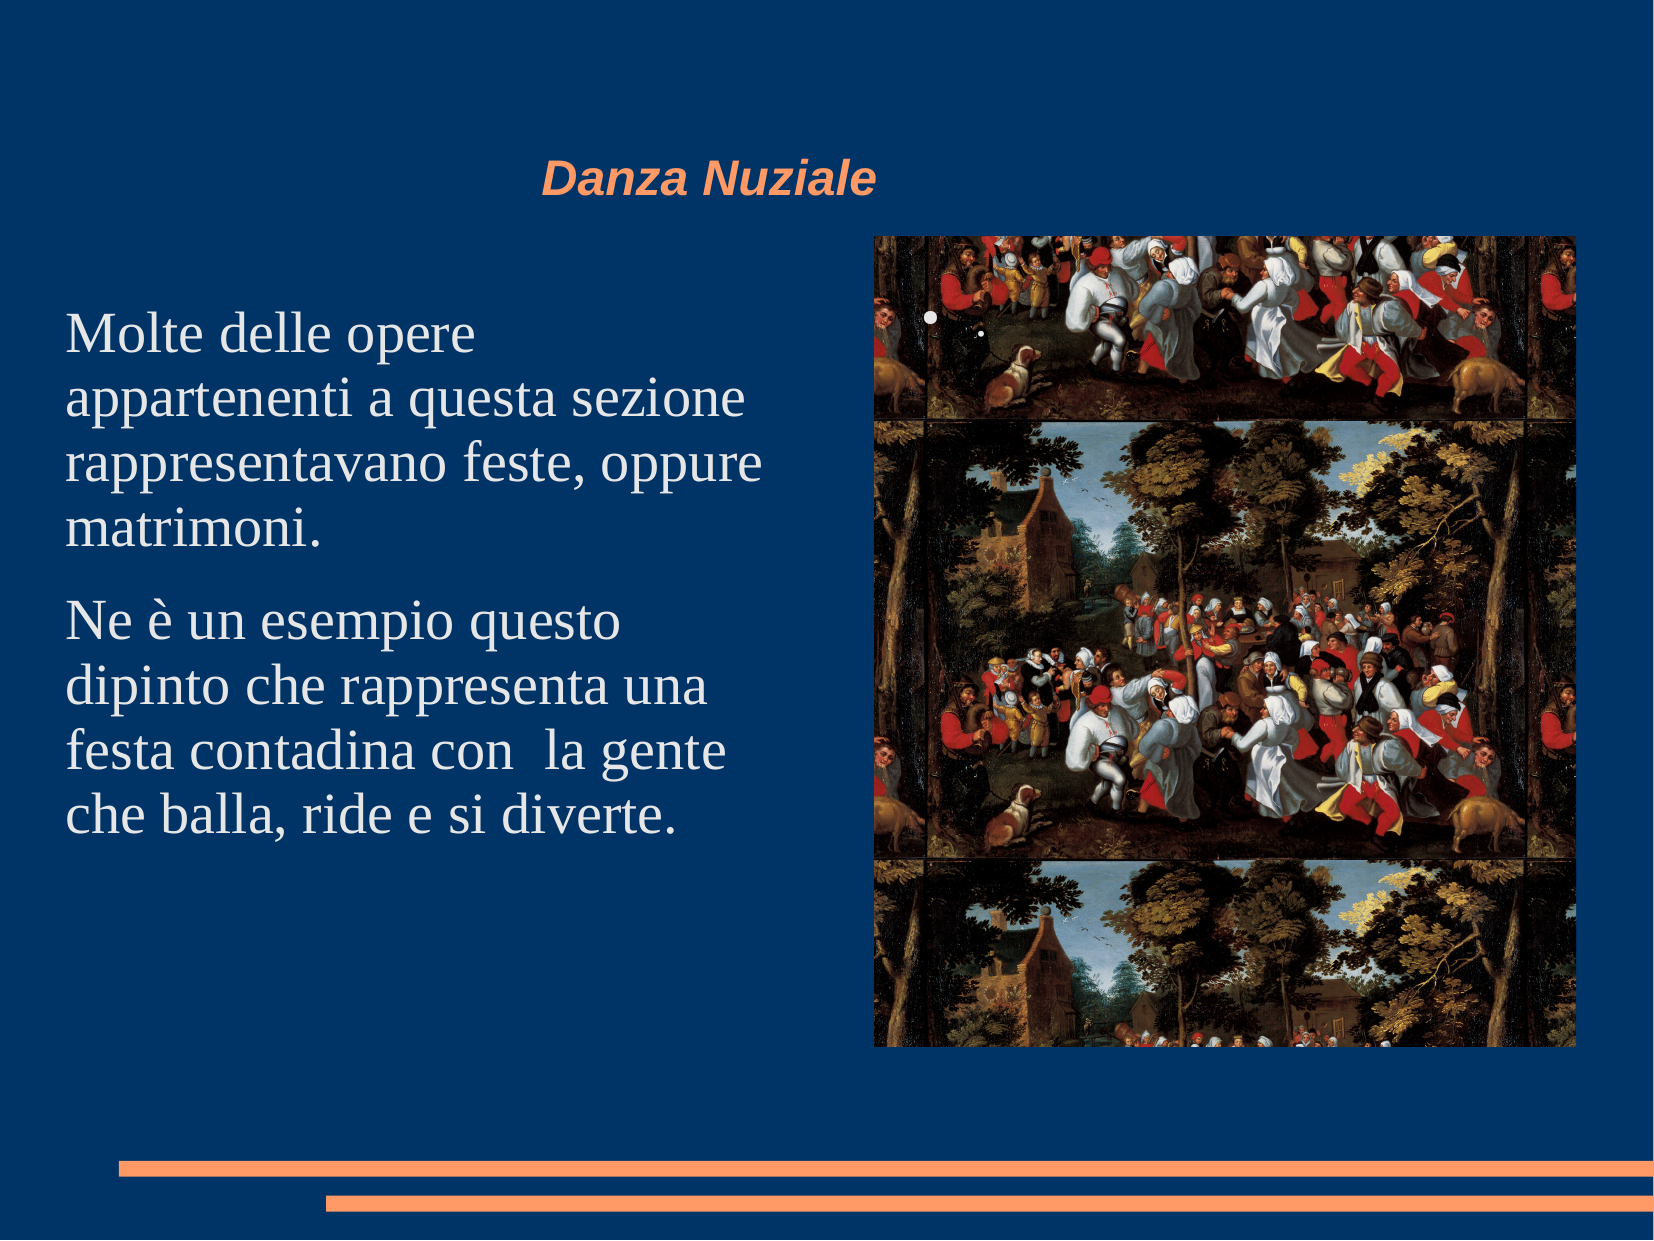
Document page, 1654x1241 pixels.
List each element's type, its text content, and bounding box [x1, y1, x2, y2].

list . [874, 236, 1577, 1047]
title Danza Nuziale [121, 46, 1534, 254]
list Molte delle opere appartenenti a questa sezione rappresentavano feste, oppure matrimoni. Ne è un esempio questo dipinto che rappresenta una festa contadina con la gente che balla, ride e si diverte. [65, 300, 768, 1111]
